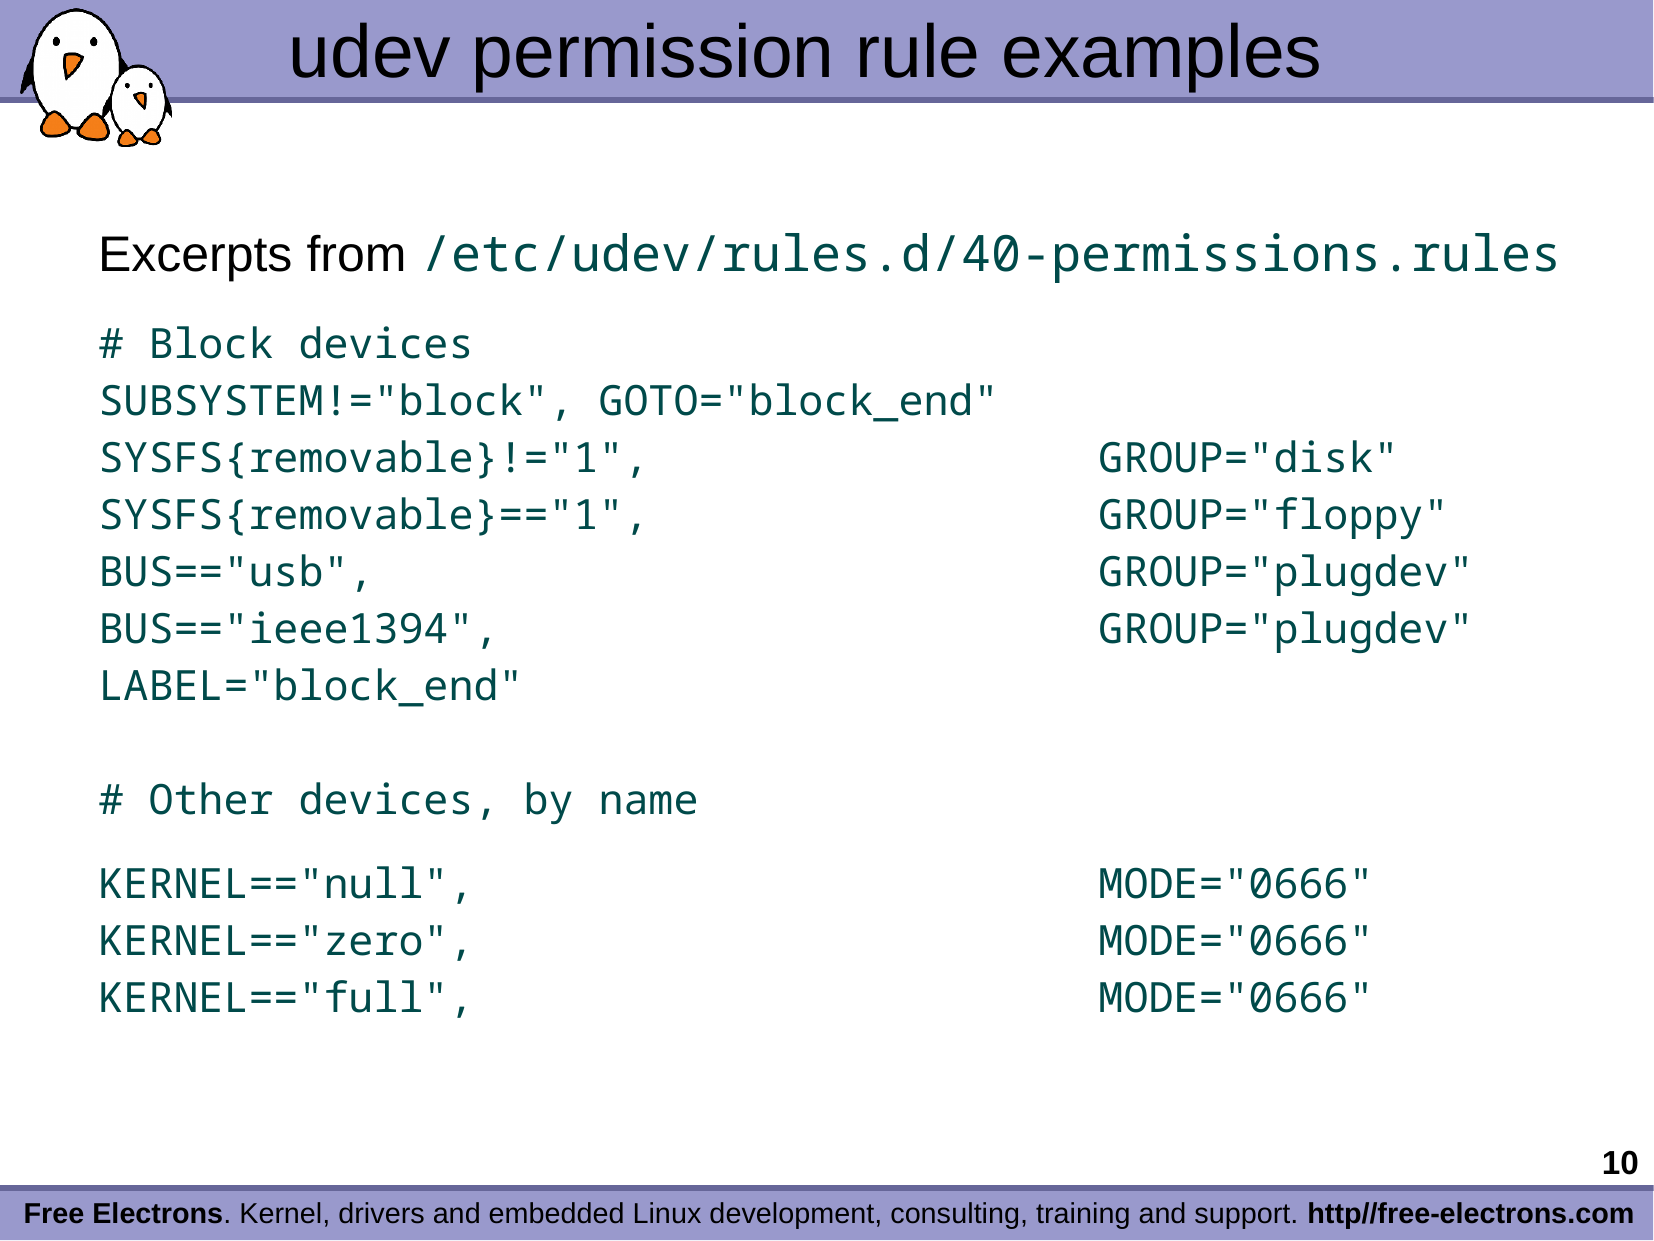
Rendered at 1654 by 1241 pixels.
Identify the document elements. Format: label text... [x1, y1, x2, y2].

title udev permission rule examples [60, 0, 1551, 104]
picture [20, 8, 172, 147]
list Excerpts from /etc/udev/rules.d/40-permissions.rules # Block devices SUBSYSTEM!="block", GOTO="block_end" SYSFS{removable}!="1", GROUP="disk" SYSFS{removable}=="1", GROUP="floppy" BUS=="usb", GROUP="plugdev" BUS=="ieee1394", GROUP="plugdev" LABEL="block_end" # Other devices, by name KERNEL=="null", MODE="0666" KERNEL=="zero", MODE="0666" KERNEL=="full", MODE="0666" [80, 218, 1579, 999]
